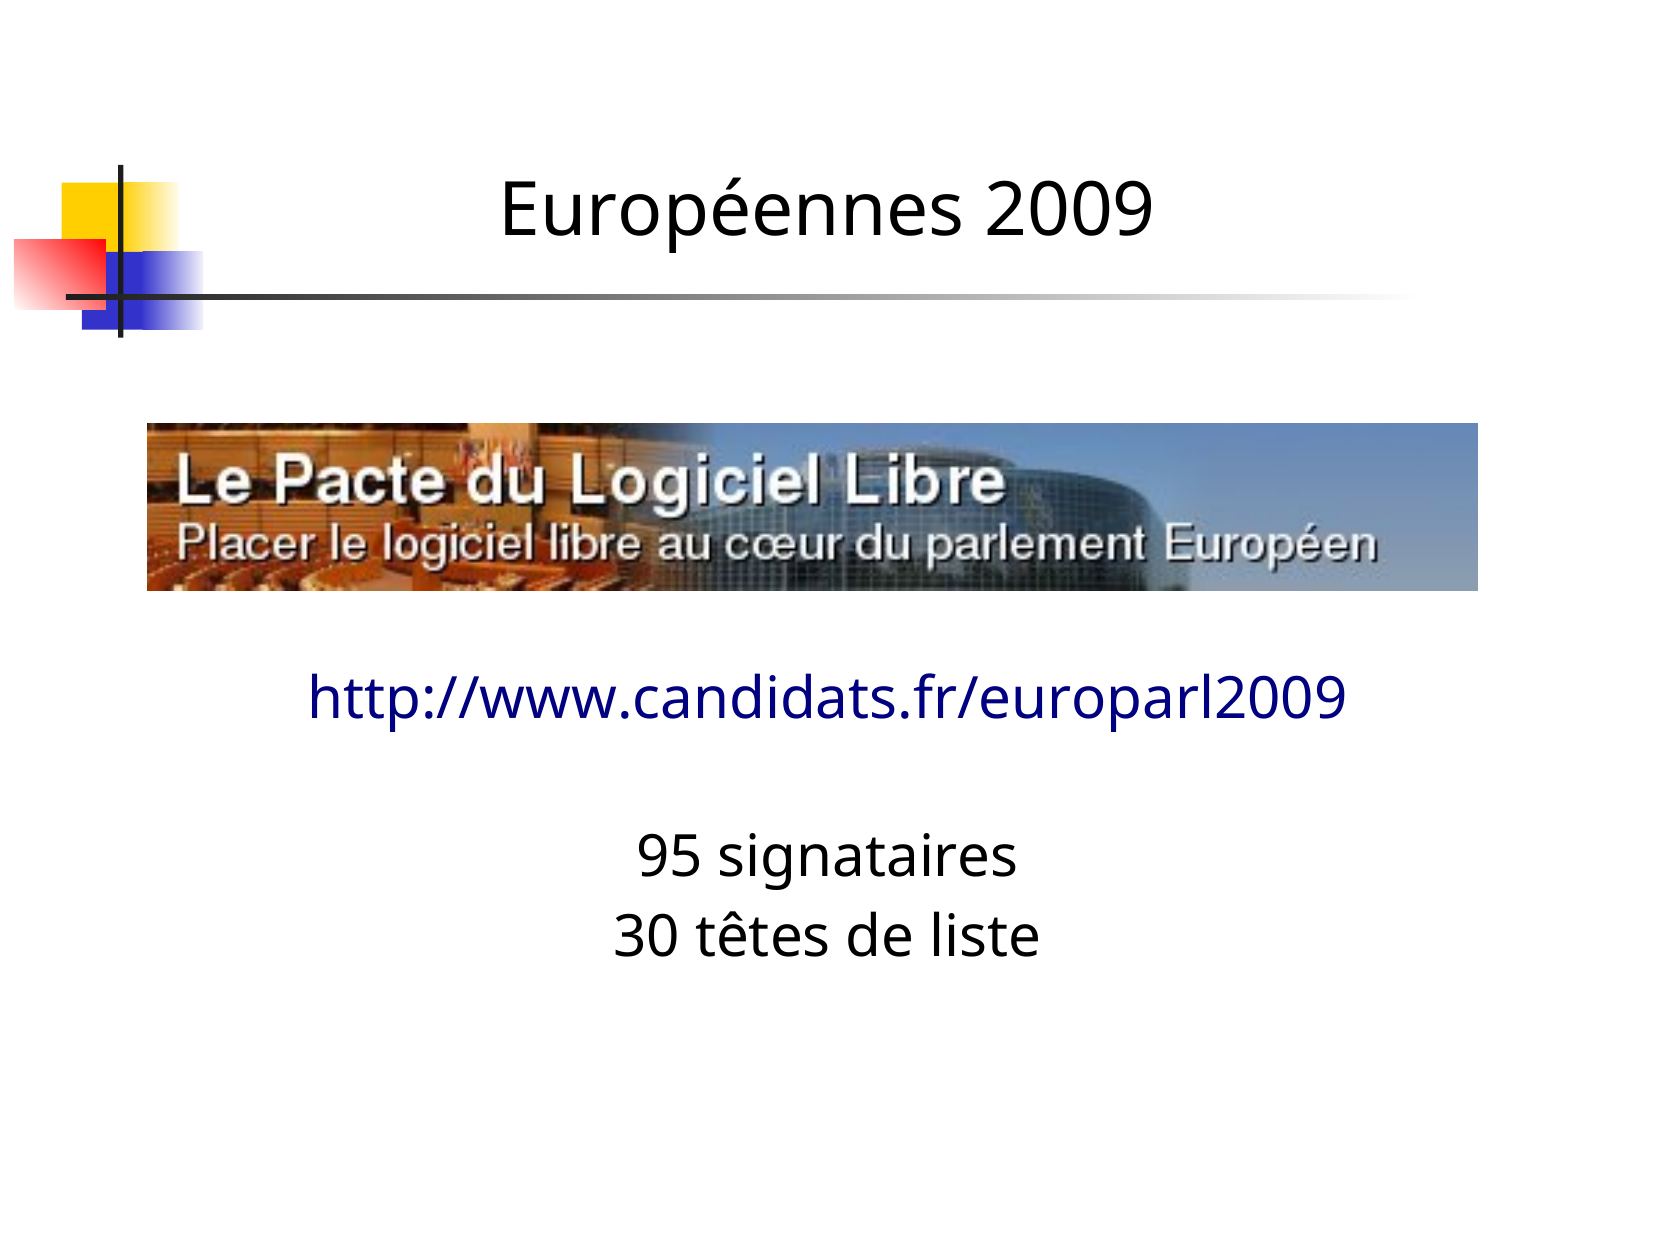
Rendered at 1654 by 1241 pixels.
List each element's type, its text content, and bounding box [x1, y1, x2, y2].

title Européennes 2009 [121, 102, 1534, 311]
subtitle http://www.candidats.fr/europarl2009 95 signataires 30 têtes de liste [121, 352, 1534, 1119]
